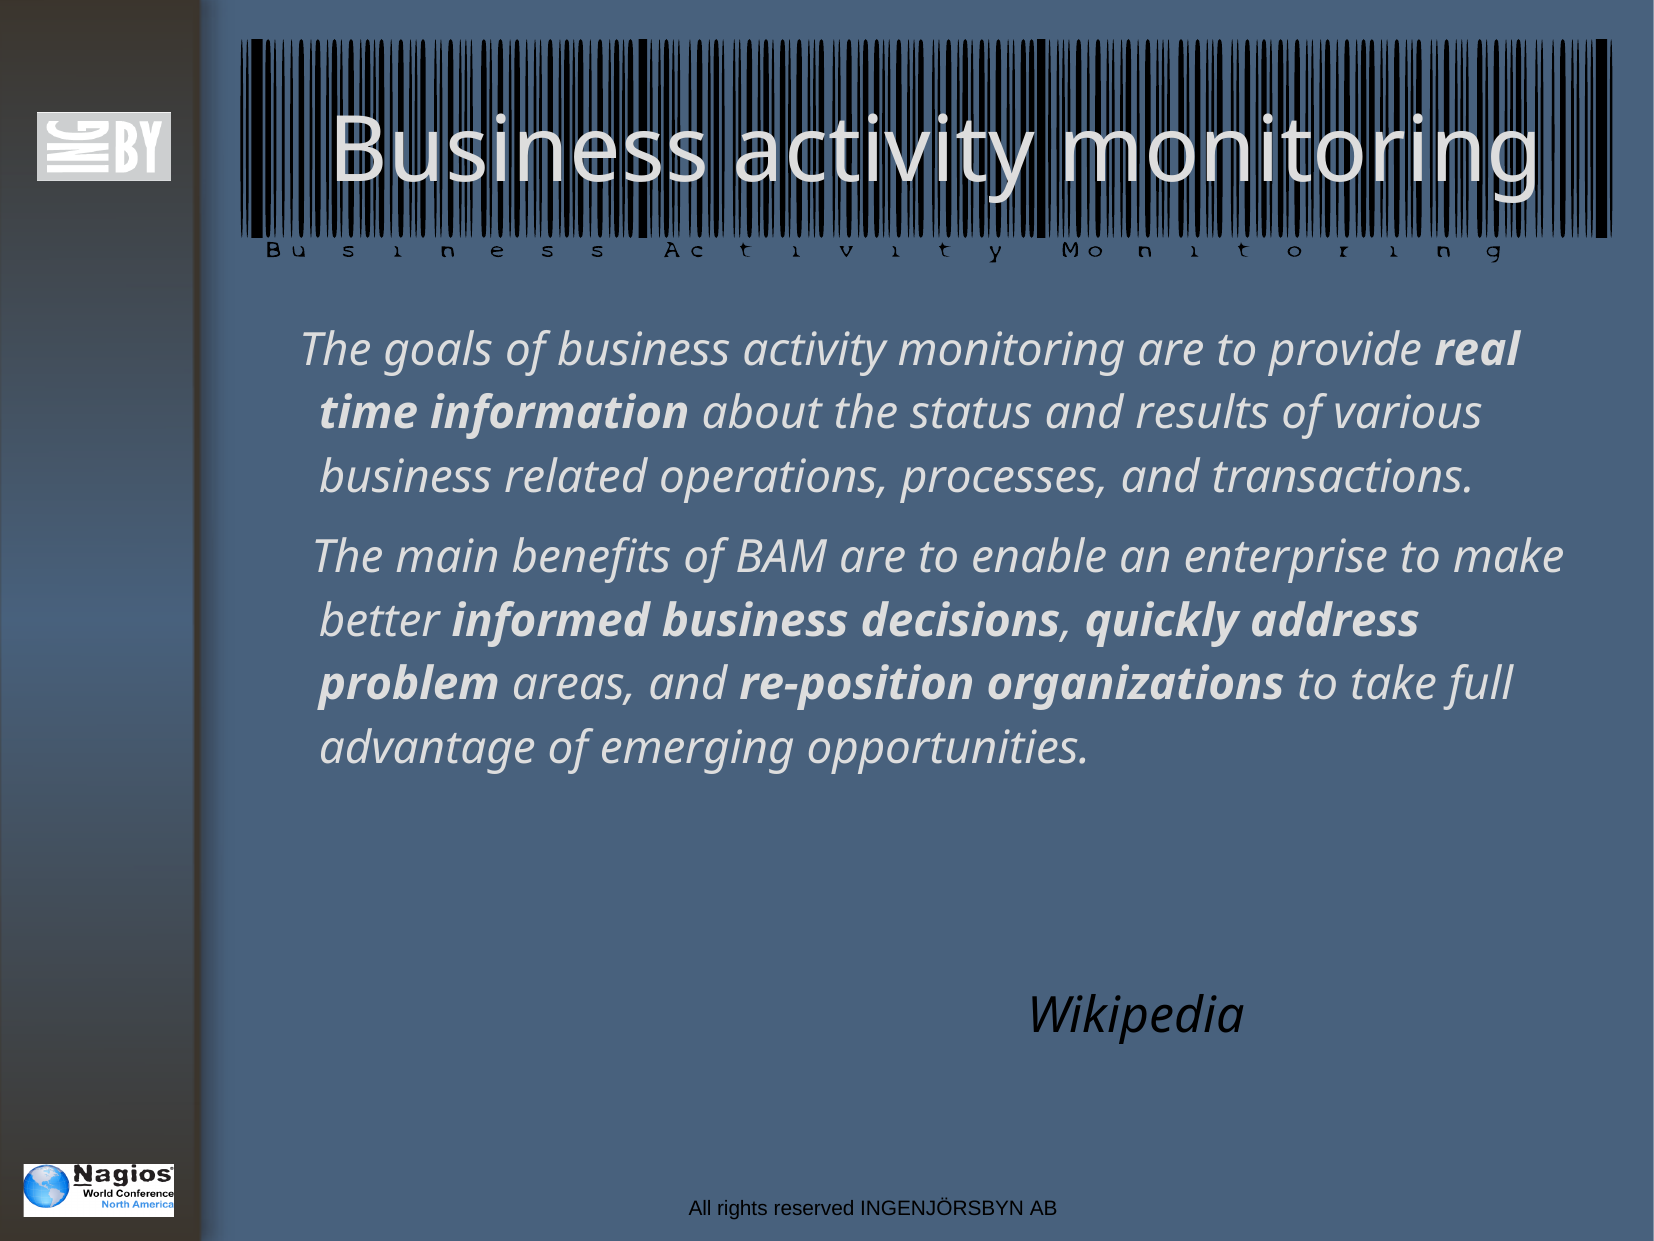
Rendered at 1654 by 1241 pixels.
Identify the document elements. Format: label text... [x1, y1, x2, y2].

list The goals of business activity monitoring are to provide real time information about the status and results of various business related operations, processes, and transactions. The main benefits of BAM are to enable an enterprise to make better informed business decisions, quickly address problem areas, and re-position organizations to take full advantage of emerging opportunities. [247, 303, 1613, 1103]
text_box Wikipedia [1012, 975, 1288, 1050]
title Business activity monitoring [261, 7, 1613, 283]
picture [0, 0, 1654, 1241]
